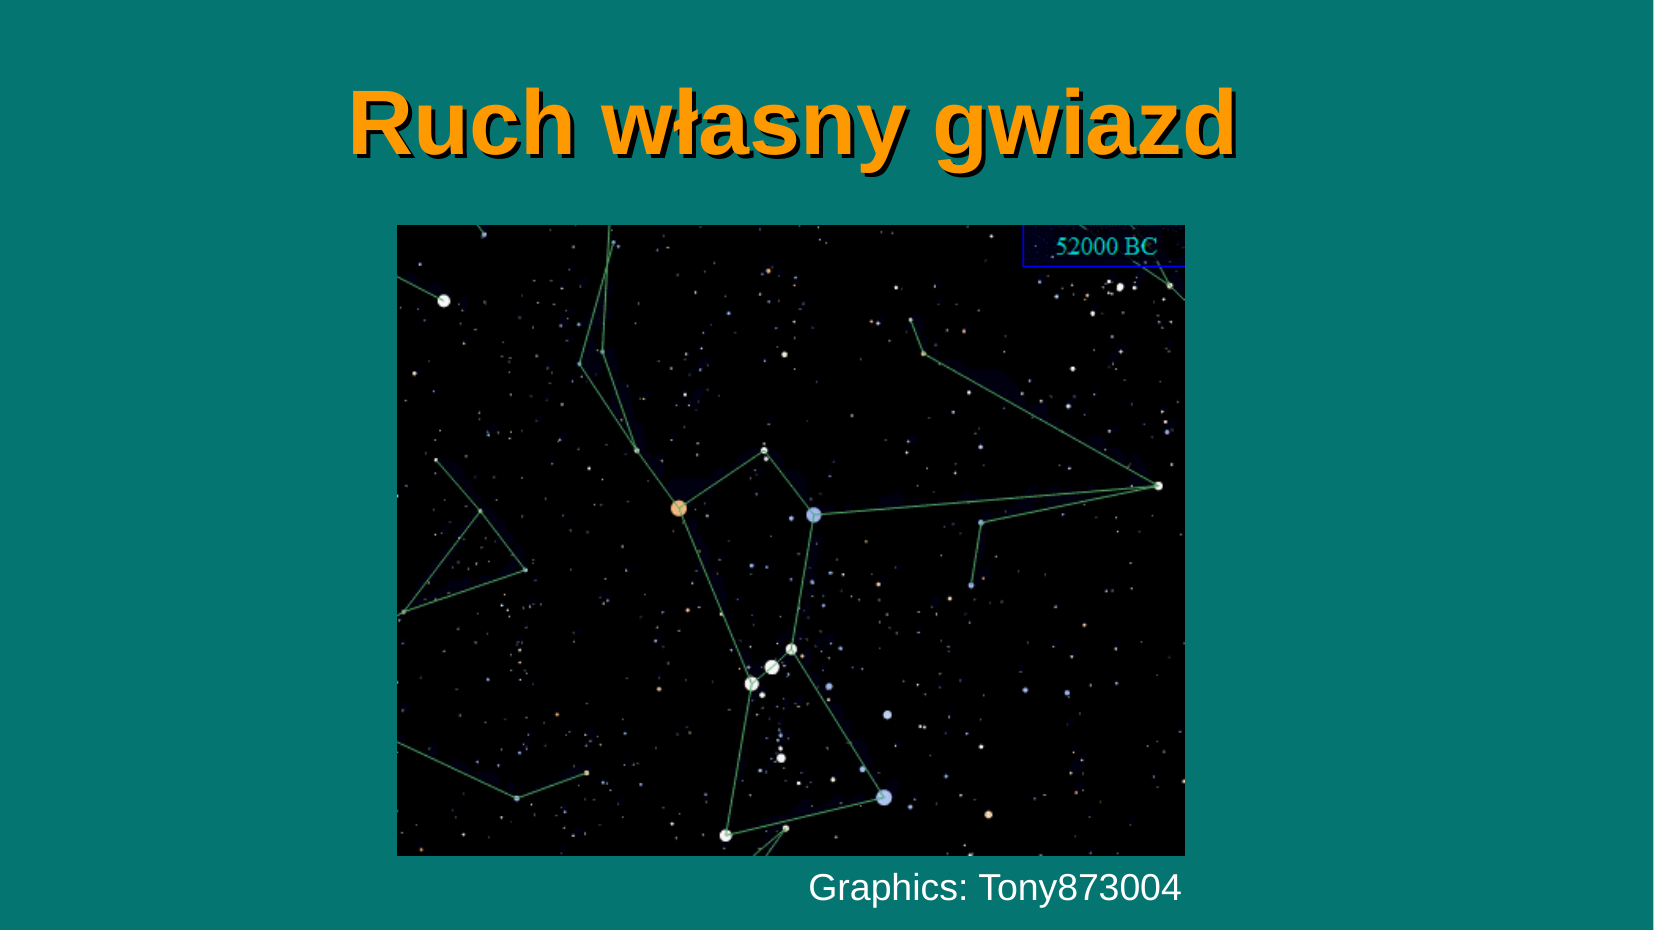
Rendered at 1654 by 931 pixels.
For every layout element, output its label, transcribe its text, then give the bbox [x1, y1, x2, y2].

title Ruch własny gwiazd [235, 50, 1352, 195]
picture [397, 225, 1185, 856]
text_box Graphics: Tony873004 [793, 858, 1202, 921]
